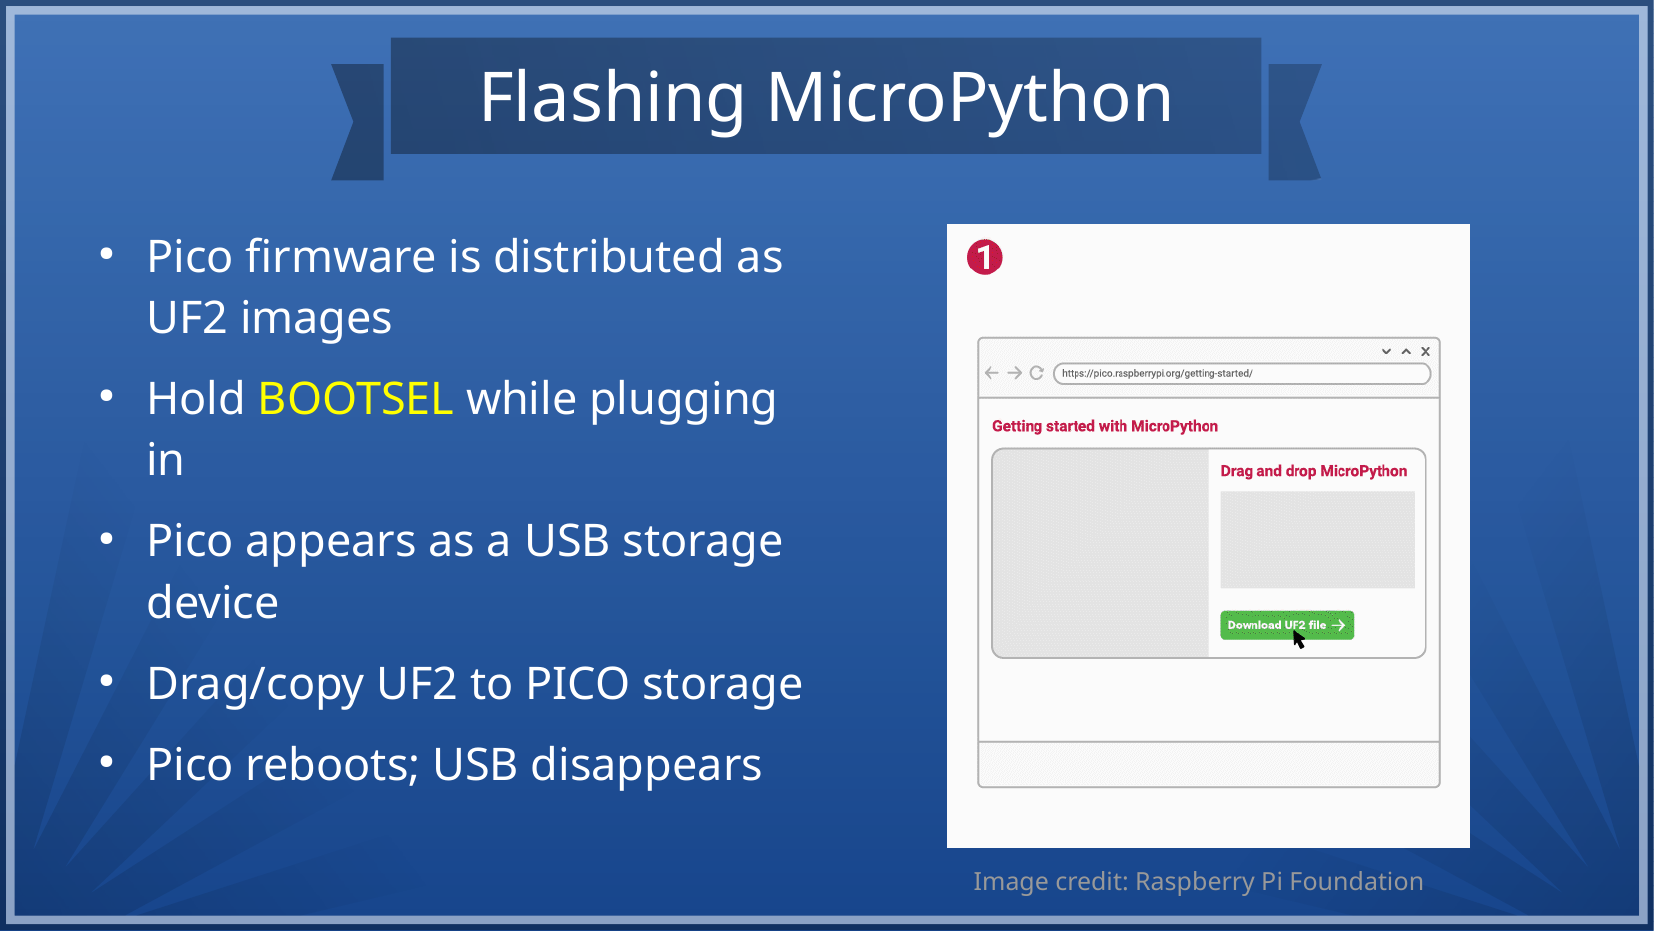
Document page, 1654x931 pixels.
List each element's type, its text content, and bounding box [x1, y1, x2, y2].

list Pico firmware is distributed as UF2 images Hold BOOTSEL while plugging in Pico appears as a USB storage device Drag/copy UF2 to PICO storage Pico reboots; USB disappears [82, 224, 809, 848]
text_box Image credit: Raspberry Pi Foundation [958, 856, 1447, 902]
title Flashing MicroPython [389, 35, 1264, 154]
picture [947, 224, 1470, 848]
